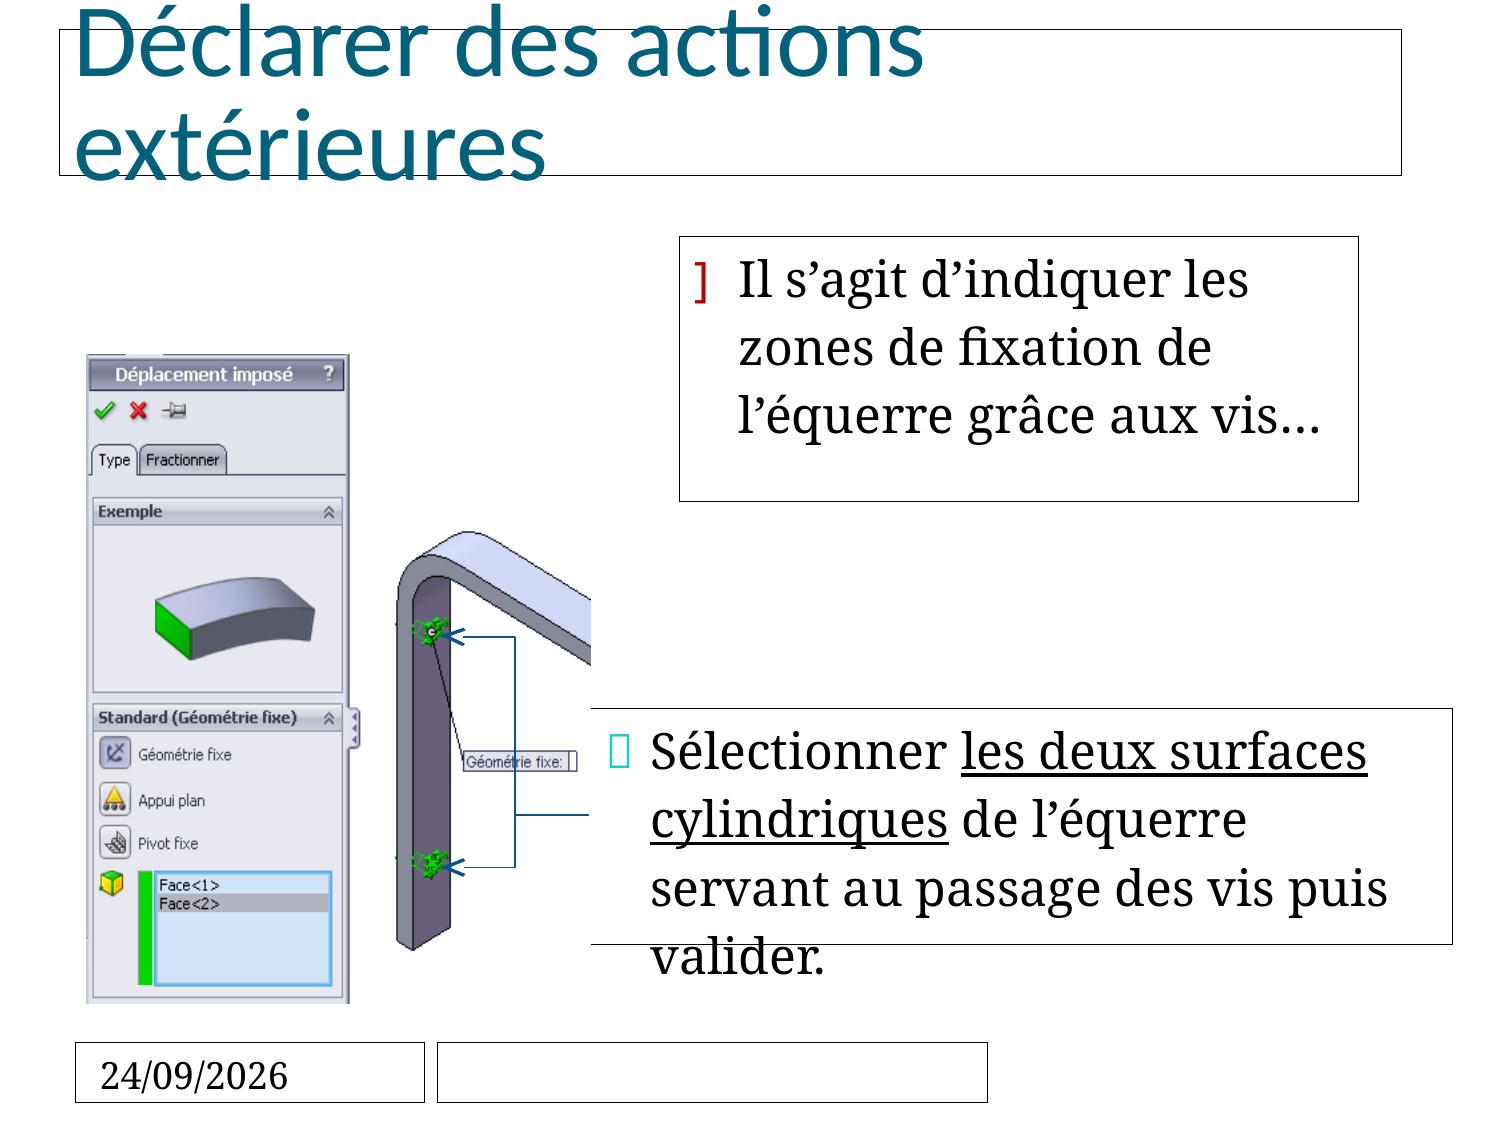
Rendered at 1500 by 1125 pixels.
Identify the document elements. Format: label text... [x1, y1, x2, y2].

text_box Sélectionner les deux surfaces cylindriques de l’équerre servant au passage des vis puis valider. [591, 708, 1453, 945]
picture [86, 354, 591, 1004]
title Déclarer des actions extérieures [59, 29, 1402, 176]
text_box Il s’agit d’indiquer les zones de fixation de l’équerre grâce aux vis… [679, 236, 1359, 502]
